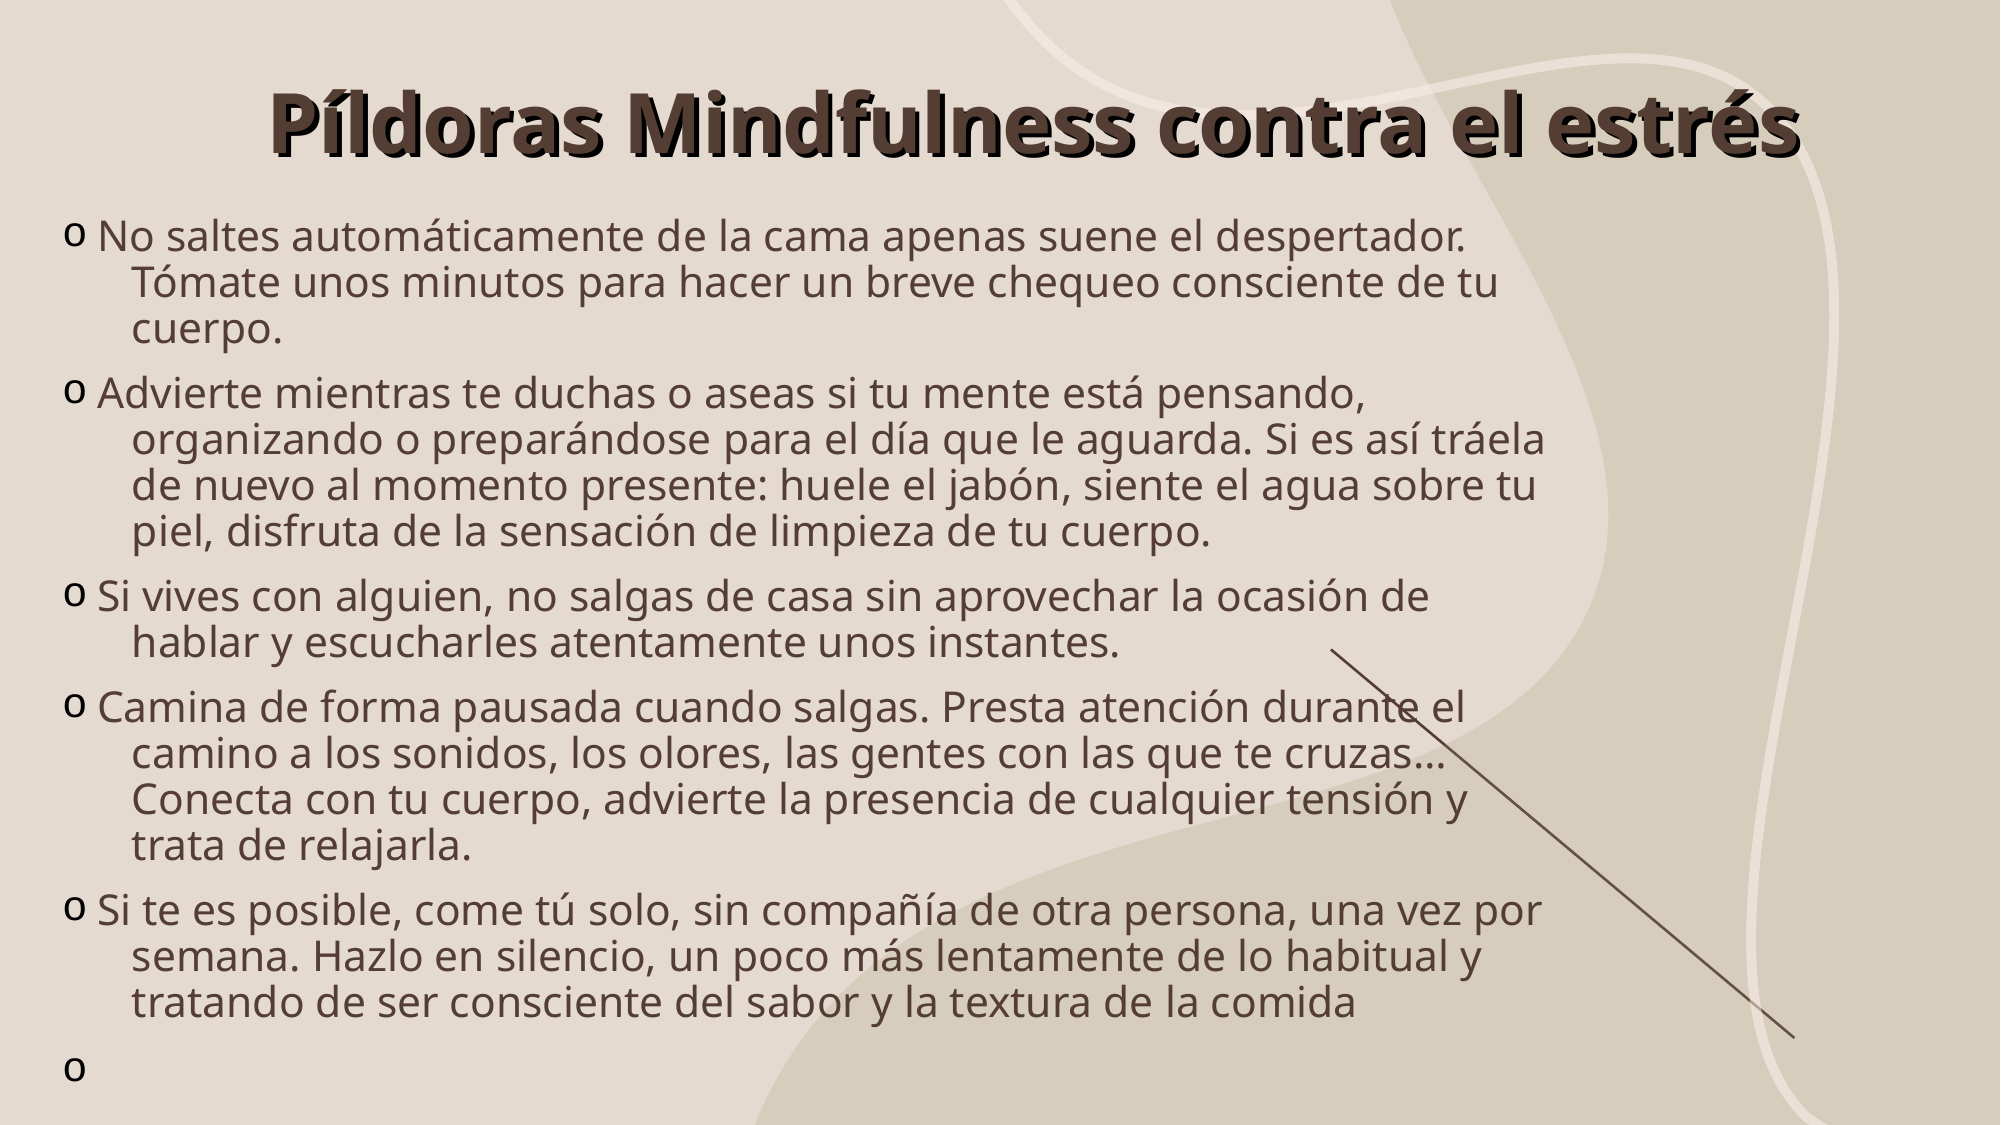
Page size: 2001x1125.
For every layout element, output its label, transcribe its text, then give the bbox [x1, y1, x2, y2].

title Píldoras Mindfulness contra el estrés [251, 62, 1952, 179]
list No saltes automáticamente de la cama apenas suene el despertador. Tómate unos minutos para hacer un breve chequeo consciente de tu cuerpo. Advierte mientras te duchas o aseas si tu mente está pensando, organizando o preparándose para el día que le aguarda. Si es así tráela de nuevo al momento presente: huele el jabón, siente el agua sobre tu piel, disfruta de la sensación de limpieza de tu cuerpo. Si vives con alguien, no salgas de casa sin aprovechar la ocasión de hablar y escucharles atentamente unos instantes. Camina de forma pausada cuando salgas. Presta atención durante el camino a los sonidos, los olores, las gentes con las que te cruzas… Conecta con tu cuerpo, advierte la presencia de cualquier tensión y trata de relajarla. Si te es posible, come tú solo, sin compañía de otra persona, una vez por semana. Hazlo en silencio, un poco más lentamente de lo habitual y tratando de ser consciente del sabor y la textura de la comida [47, 207, 1563, 1125]
